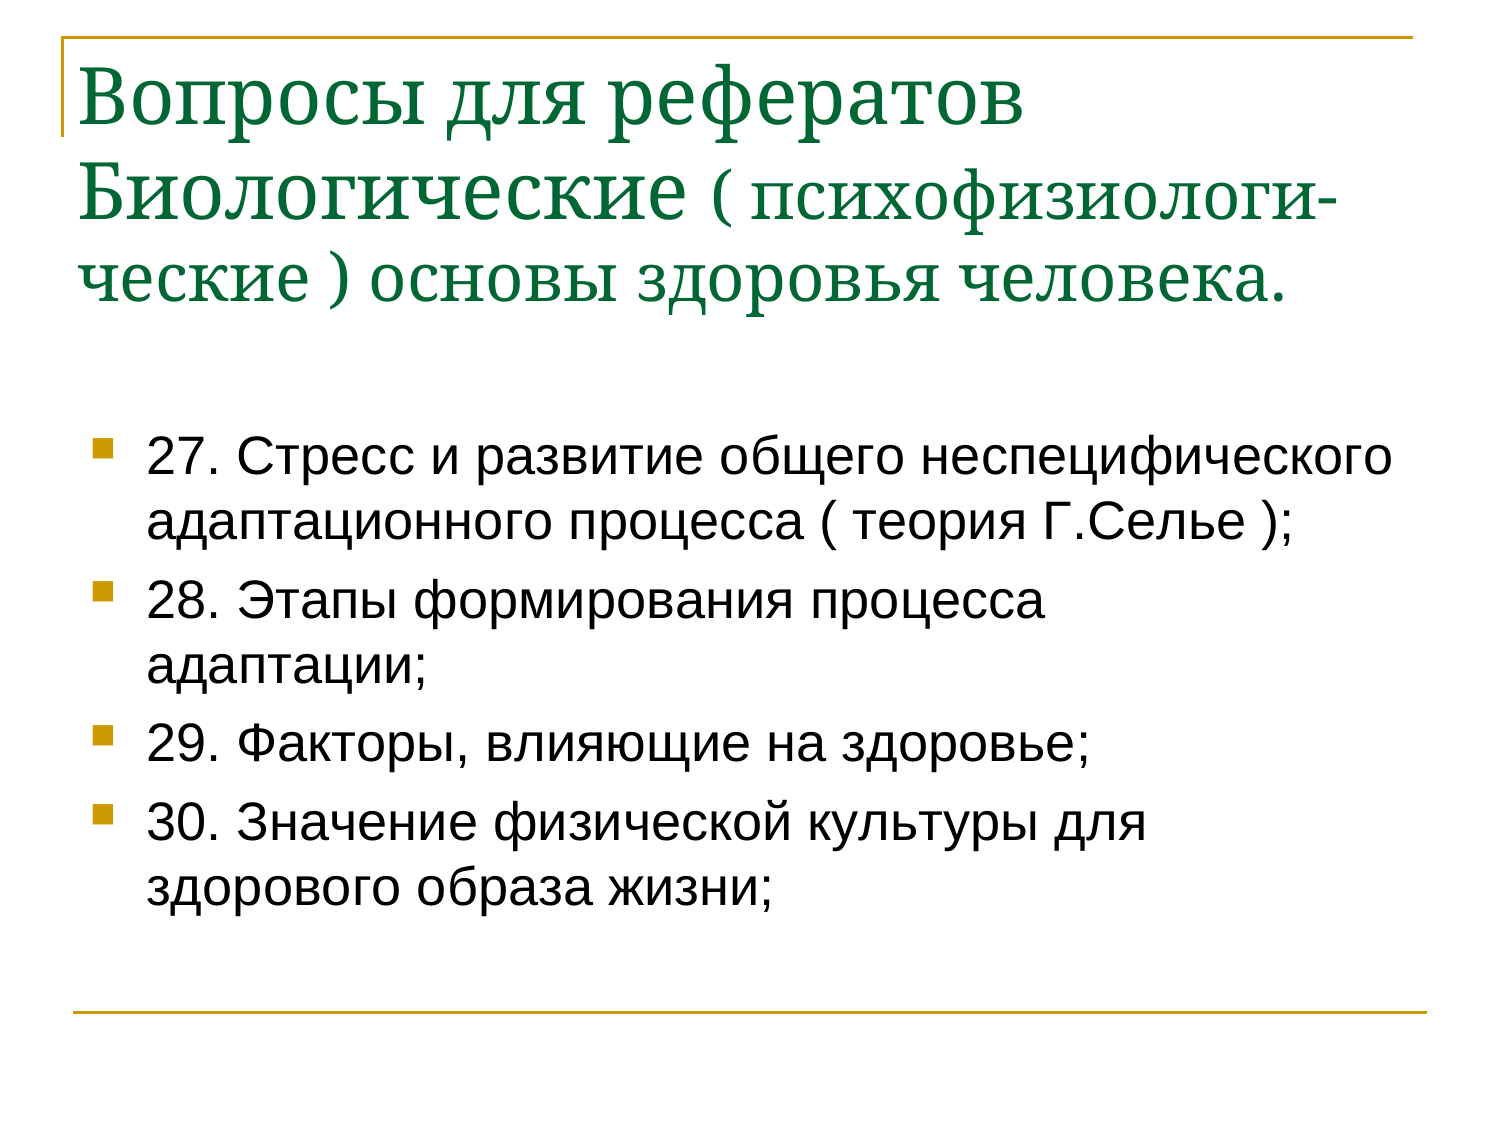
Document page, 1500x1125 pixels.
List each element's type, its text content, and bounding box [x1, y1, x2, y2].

text_box Вопросы для рефератов Биологические ( психофизиологи- ческие ) основы здоровья человека. [62, 37, 1413, 225]
list 27. Стресс и развитие общего неспецифического адаптационного процесса ( теория Г.Селье ); 28. Этапы формирования процесса адаптации; 29. Факторы, влияющие на здоровье; 30. Значение физической культуры для здорового образа жизни; [75, 412, 1426, 938]
